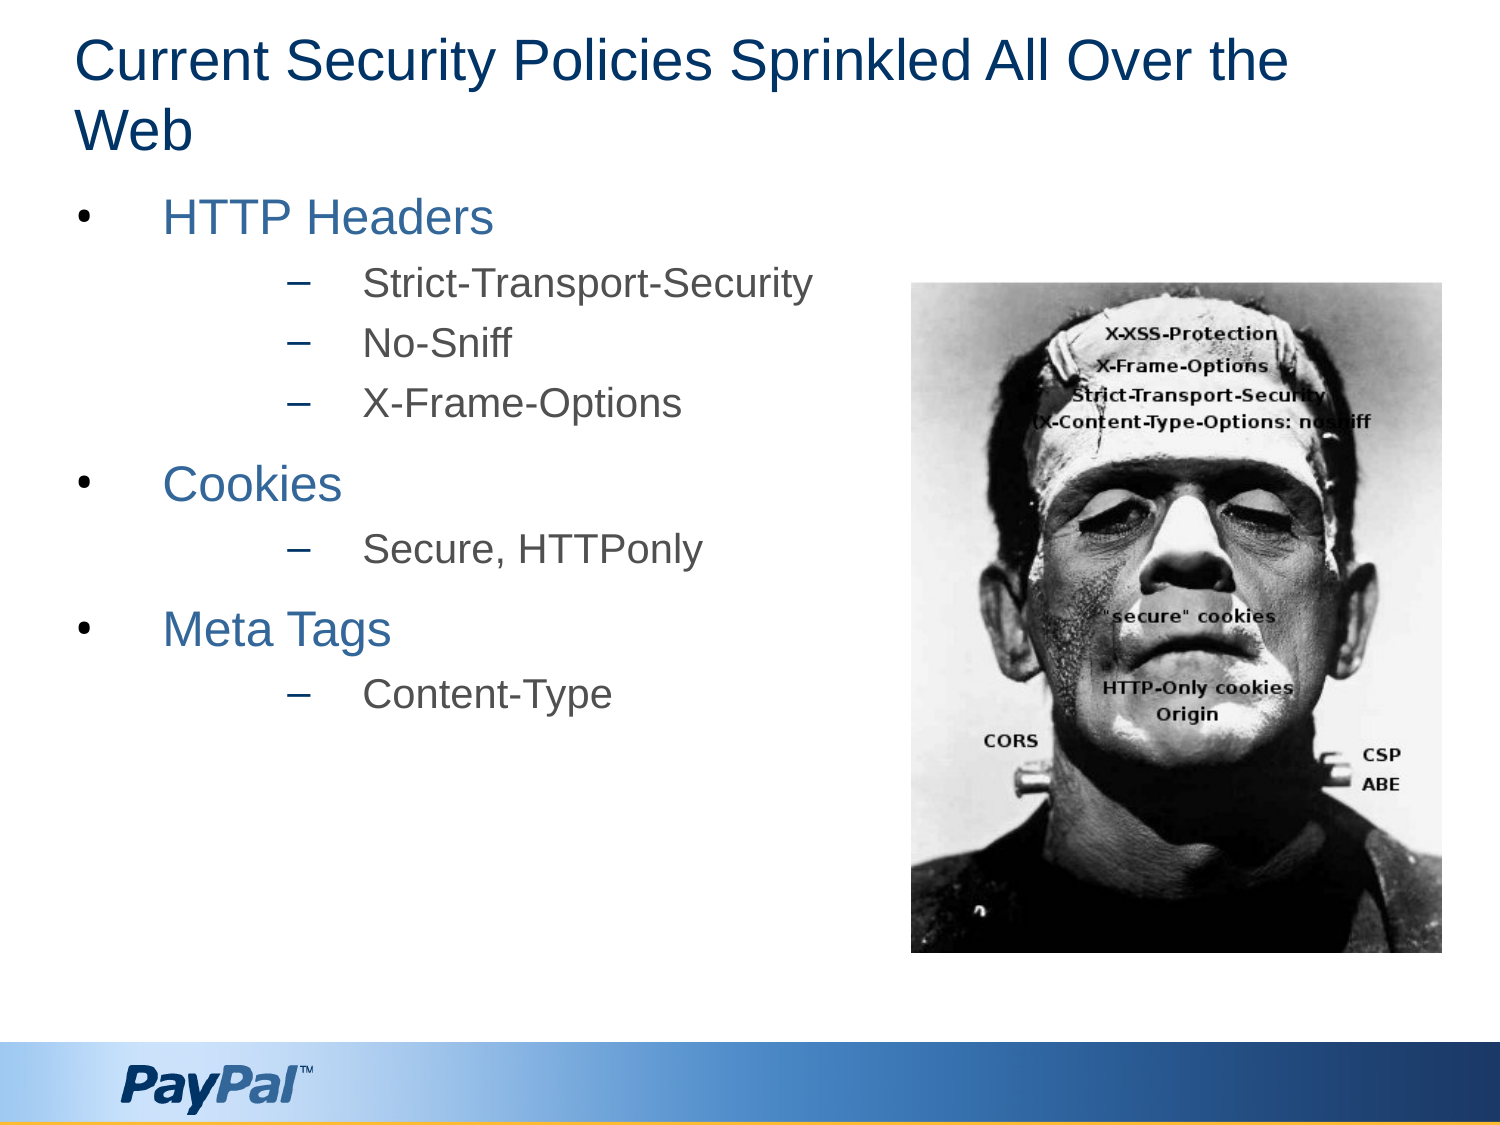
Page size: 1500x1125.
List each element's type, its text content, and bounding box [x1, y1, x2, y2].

list HTTP Headers Strict-Transport-Security No-Sniff X-Frame-Options Cookies Secure, HTTPonly Meta Tags Content-Type [74, 177, 1425, 992]
picture [911, 280, 1442, 953]
title Current Security Policies Sprinkled All Over the Web [74, 14, 1425, 165]
